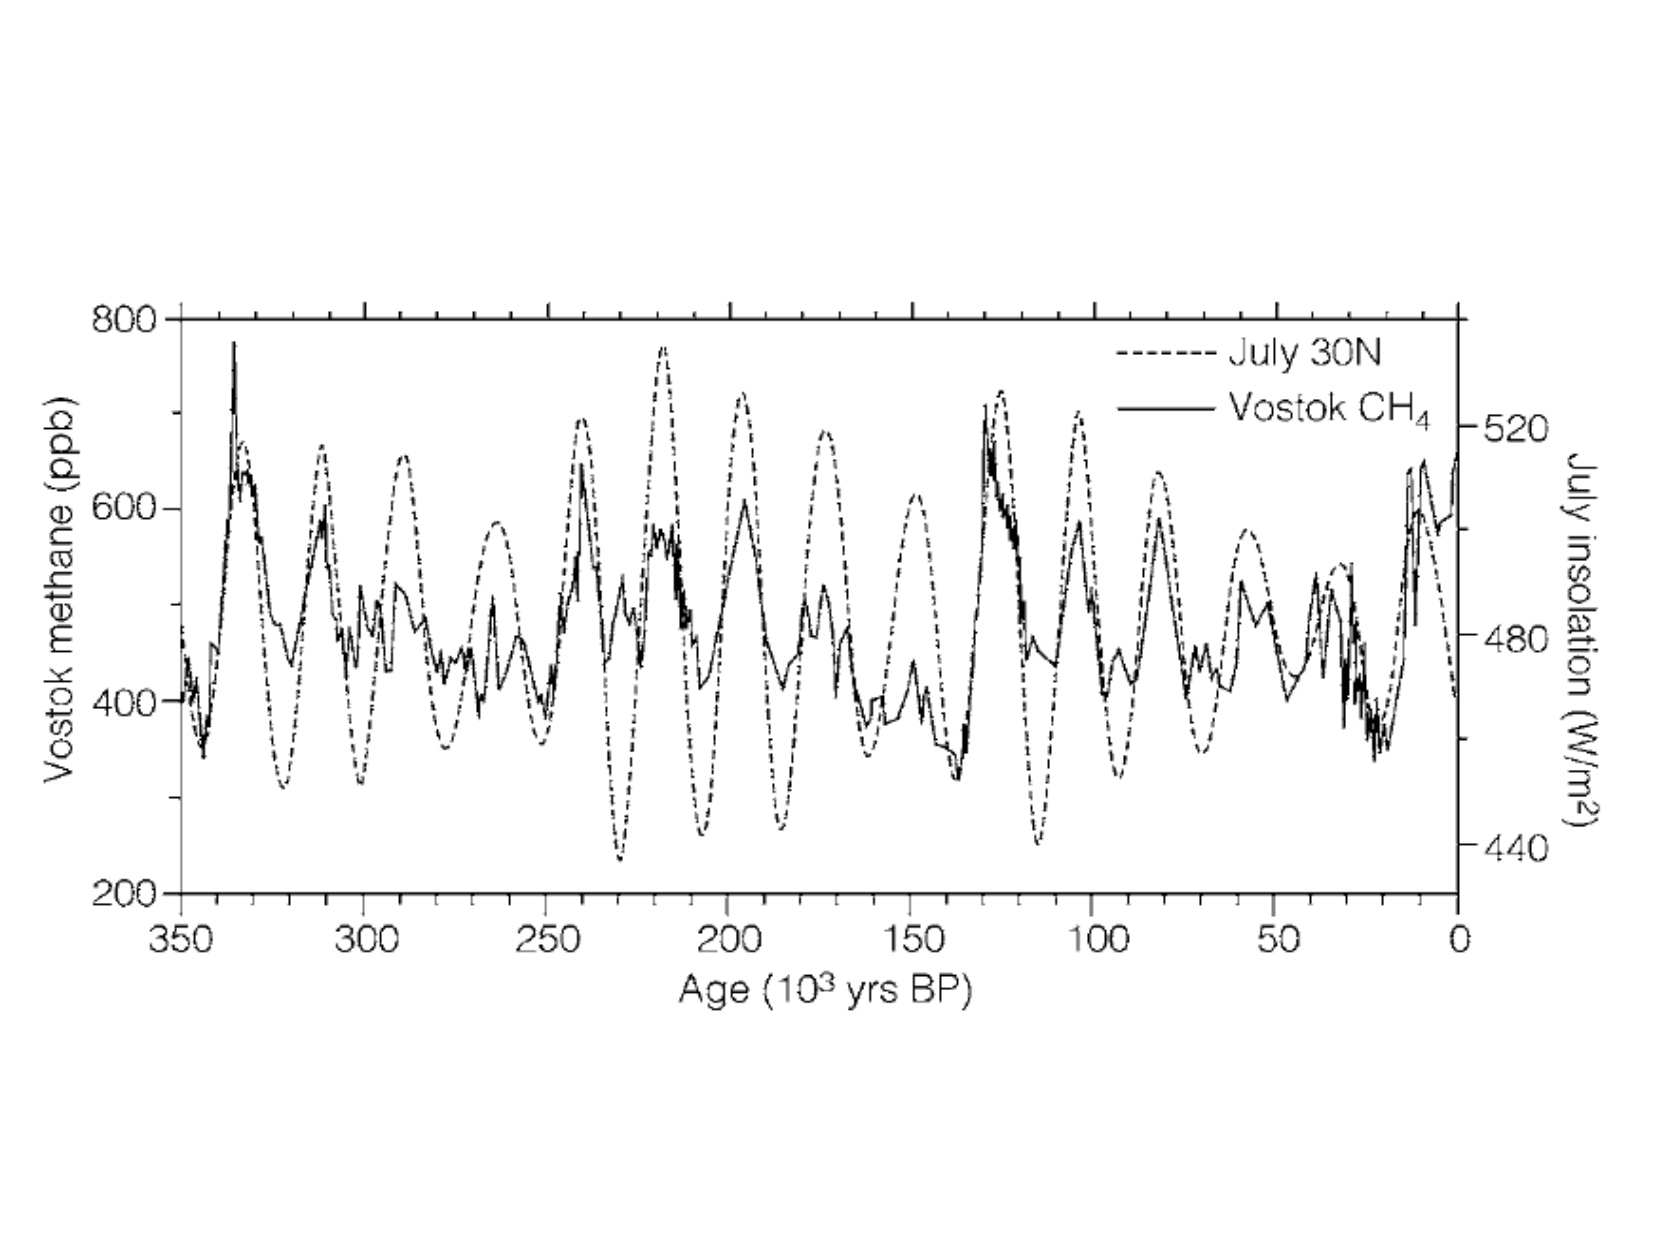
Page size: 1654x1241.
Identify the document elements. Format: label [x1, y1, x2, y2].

picture [29, 265, 1625, 1035]
